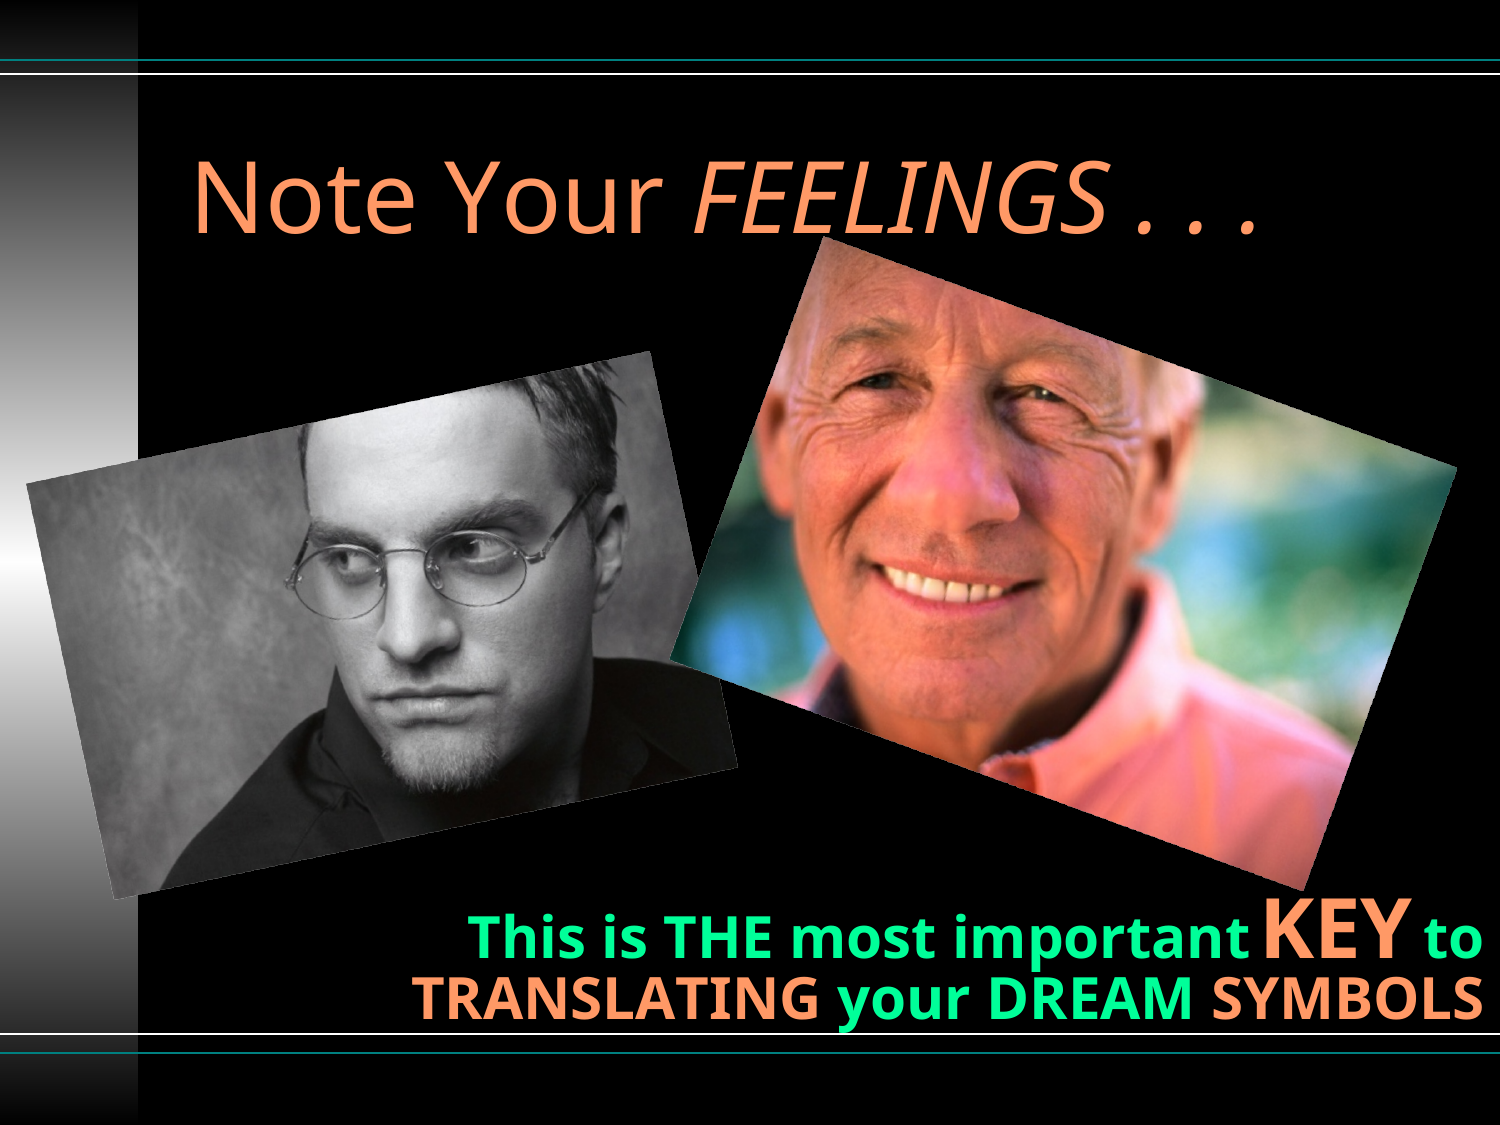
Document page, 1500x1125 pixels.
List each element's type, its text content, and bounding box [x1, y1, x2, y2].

list This is THE most important KEY to TRANSLATING your DREAM SYMBOLS [225, 887, 1500, 1051]
picture [25, 235, 1457, 900]
title Note Your FEELINGS . . . [174, 99, 1450, 288]
